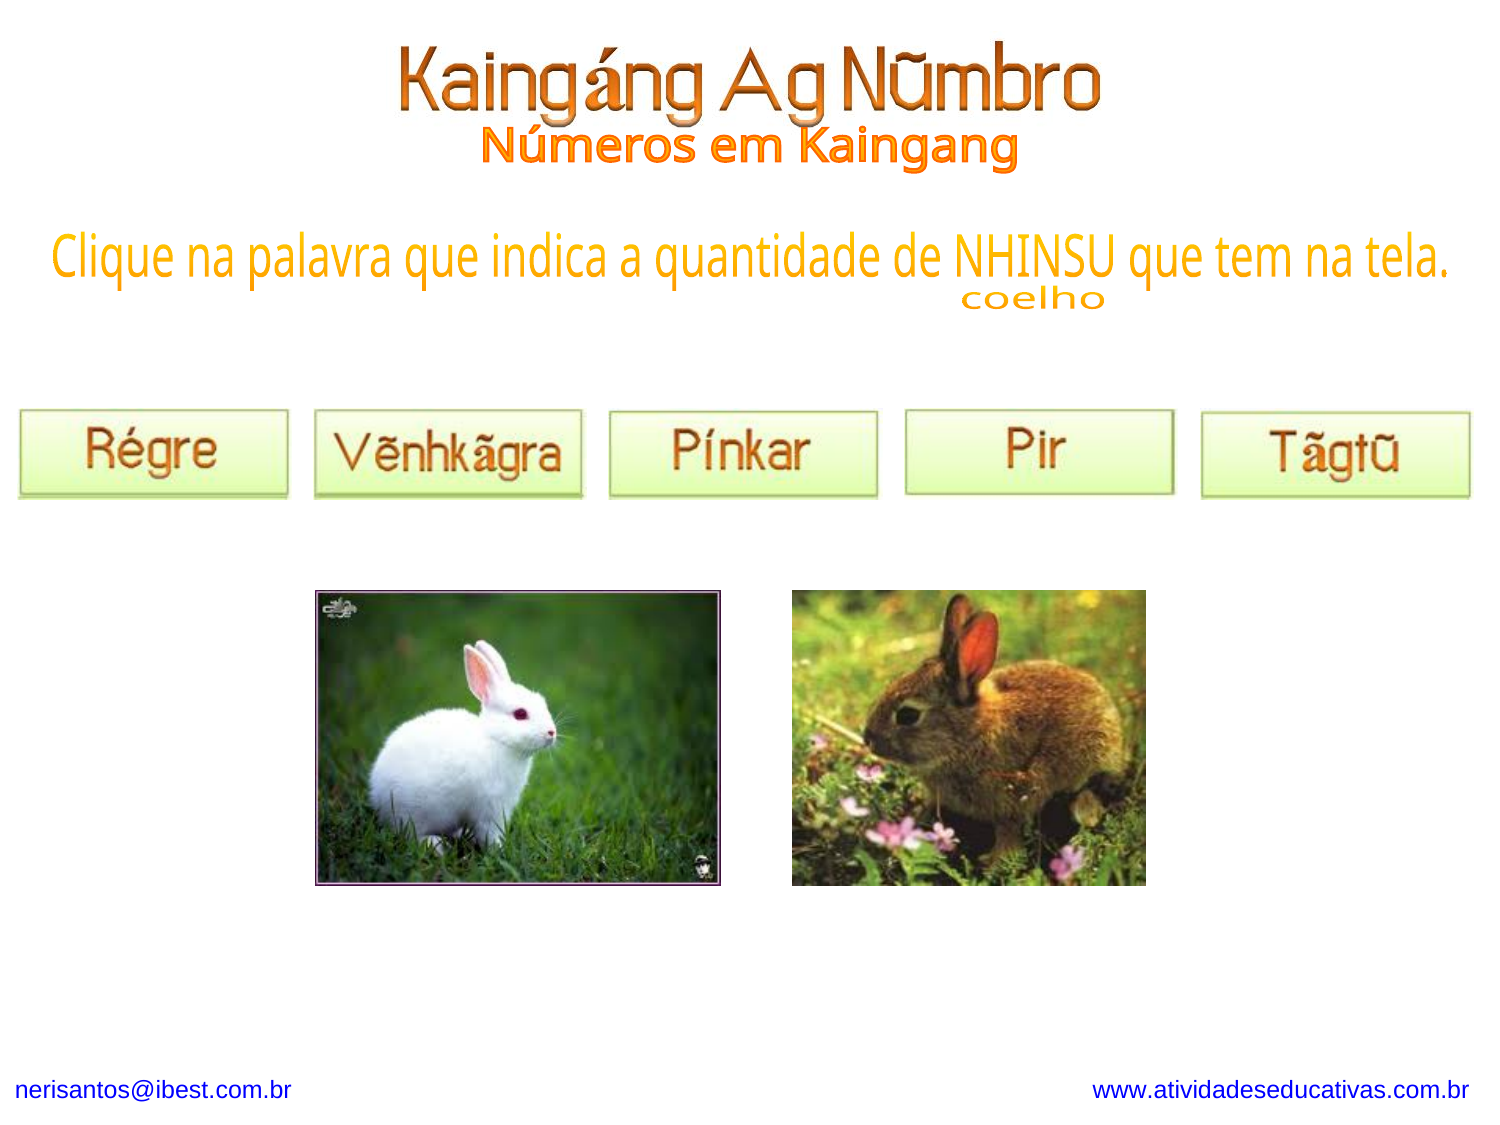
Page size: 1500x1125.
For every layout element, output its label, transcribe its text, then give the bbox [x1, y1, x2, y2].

picture [608, 408, 883, 500]
text_box coelho [1041, 285, 1046, 309]
text_box coelho [1053, 285, 1075, 309]
picture [386, 31, 1114, 135]
picture [17, 408, 292, 500]
text_box coelho [1013, 292, 1035, 310]
text_box coelho [962, 292, 981, 310]
picture [904, 408, 1178, 500]
picture [313, 408, 587, 500]
text_box coelho [984, 292, 1009, 310]
picture [315, 590, 721, 886]
picture [1200, 408, 1474, 500]
picture [792, 590, 1146, 886]
text_box coelho [1080, 292, 1105, 310]
